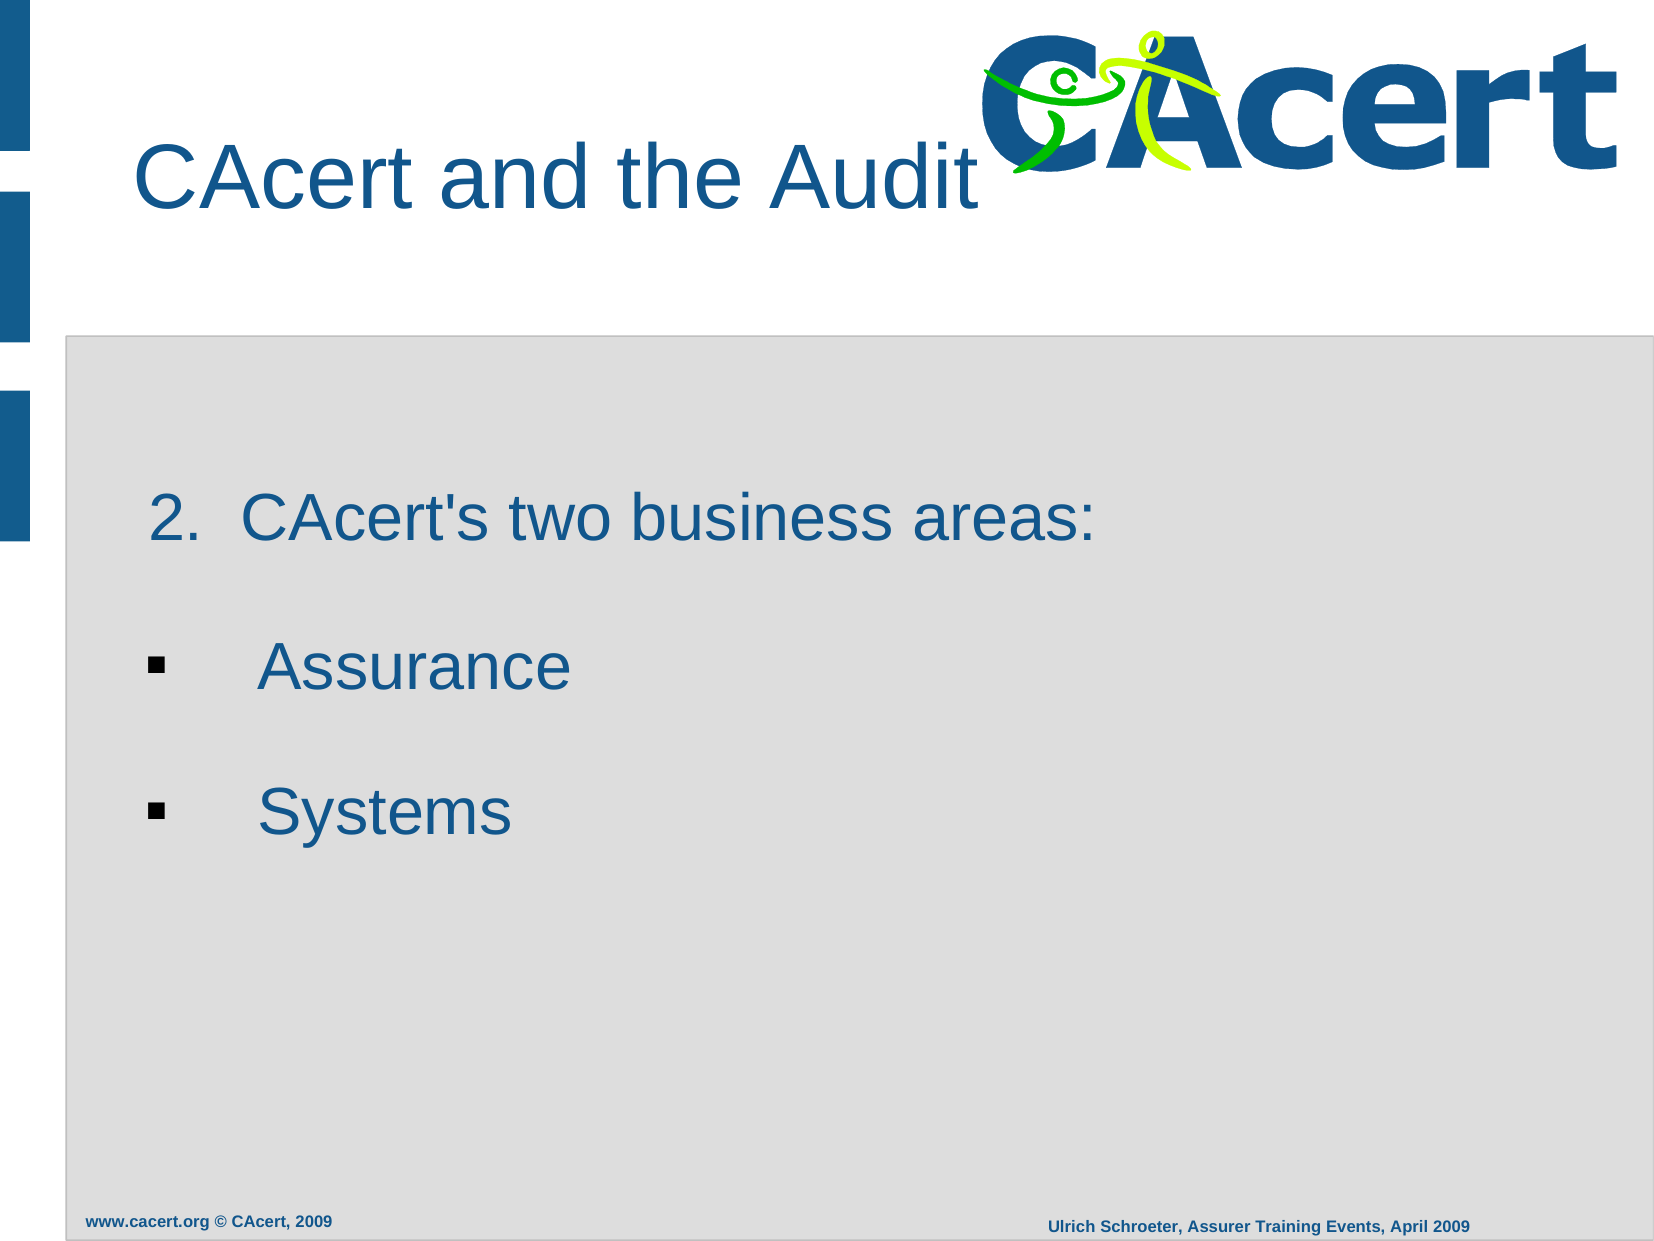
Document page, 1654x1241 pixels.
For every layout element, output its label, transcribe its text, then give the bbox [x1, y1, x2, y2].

text_box CAcert and the Audit [118, 118, 995, 236]
text_box 2. CAcert's two business areas: Assurance Systems [133, 326, 1114, 857]
